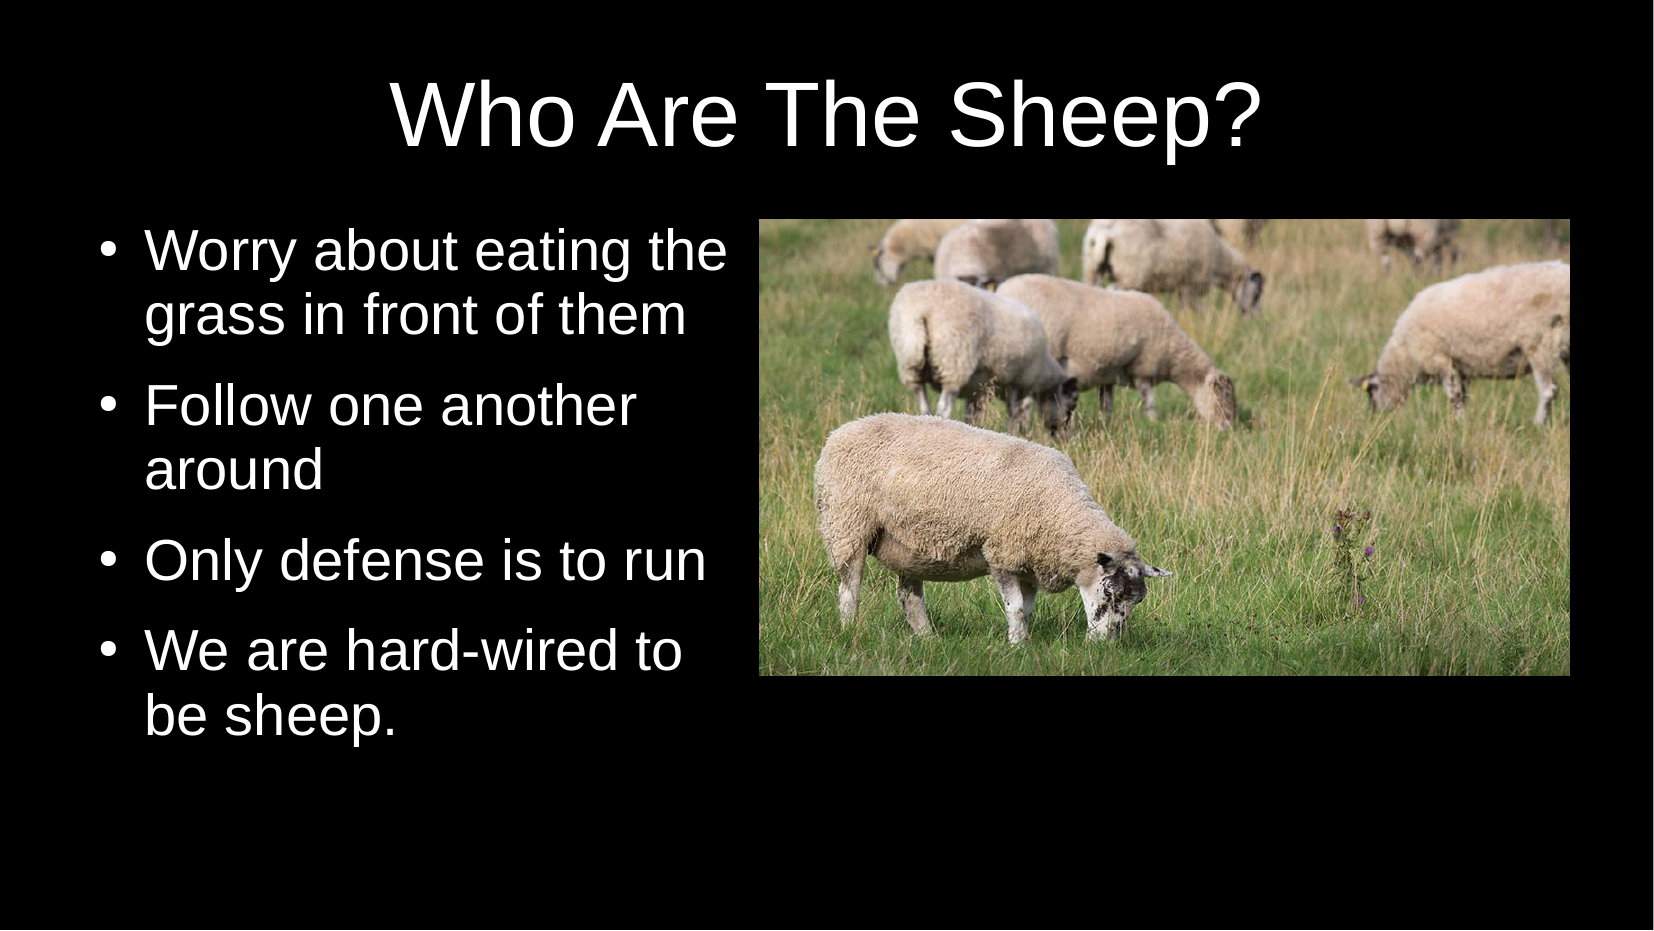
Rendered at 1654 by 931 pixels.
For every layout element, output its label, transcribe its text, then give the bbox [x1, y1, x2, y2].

list Worry about eating the grass in front of them Follow one another around Only defense is to run We are hard-wired to be sheep. [82, 217, 760, 758]
title Who Are The Sheep? [82, 37, 1571, 193]
picture [759, 219, 1570, 676]
